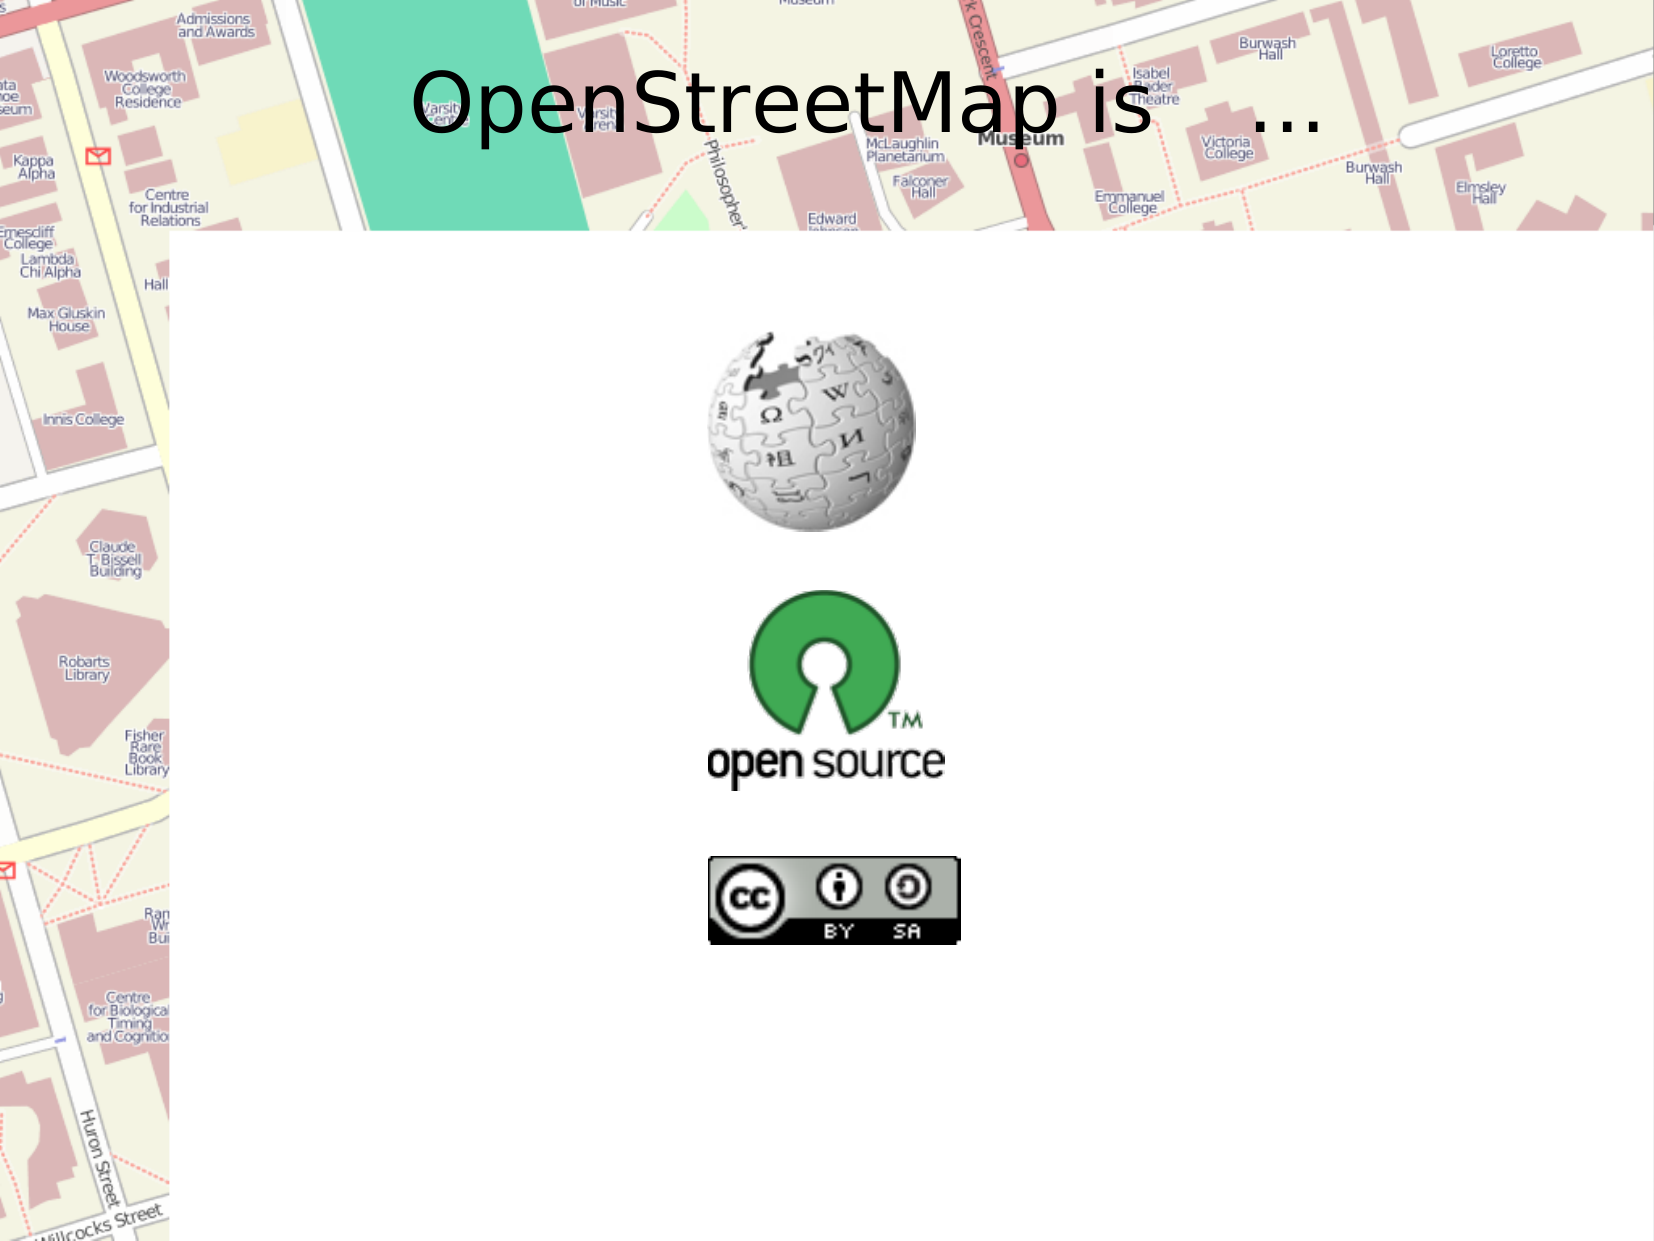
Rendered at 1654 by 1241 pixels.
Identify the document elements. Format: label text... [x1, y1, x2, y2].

picture [0, 0, 1654, 1241]
title OpenStreetMap is ... [124, 0, 1613, 208]
